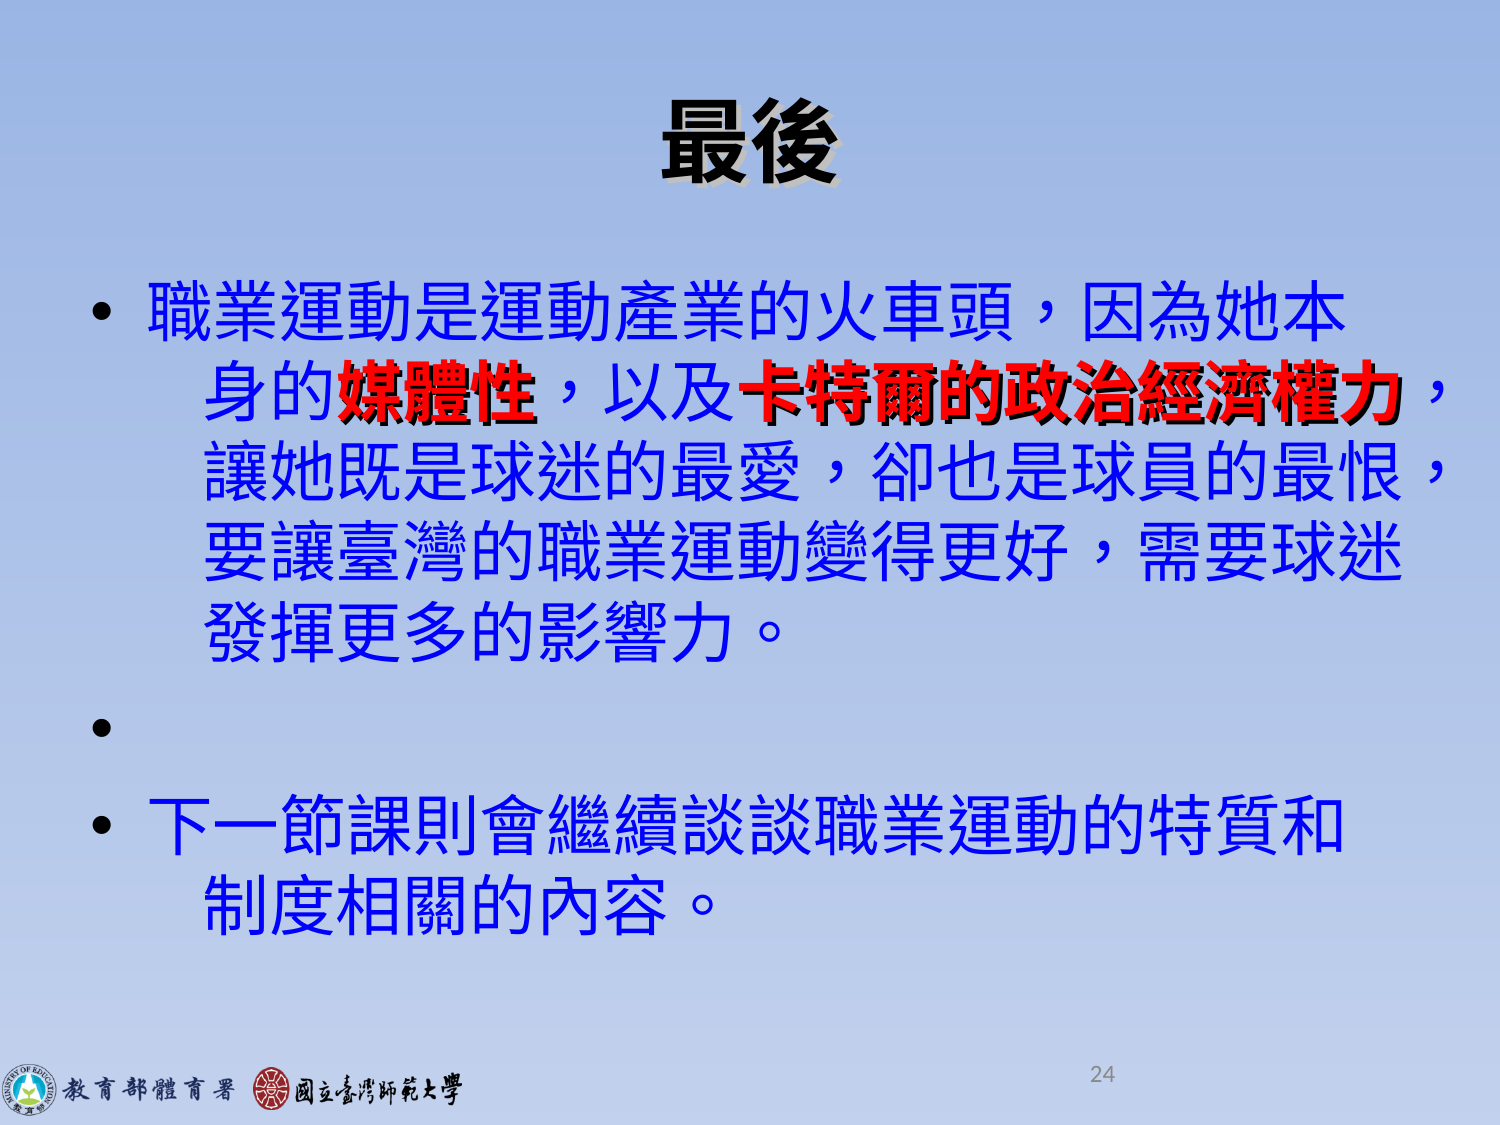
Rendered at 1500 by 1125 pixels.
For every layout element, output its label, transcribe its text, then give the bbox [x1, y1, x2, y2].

title 最後 [75, 45, 1426, 233]
list 職業運動是運動產業的火車頭，因為她本身的媒體性，以及卡特爾的政治經濟權力，讓她既是球迷的最愛，卻也是球員的最恨，要讓臺灣的職業運動變得更好，需要球迷發揮更多的影響力。 下一節課則會繼續談談職業運動的特質和制度相關的內容。 [75, 262, 1426, 1005]
text_box [1074, 1042, 1426, 1103]
